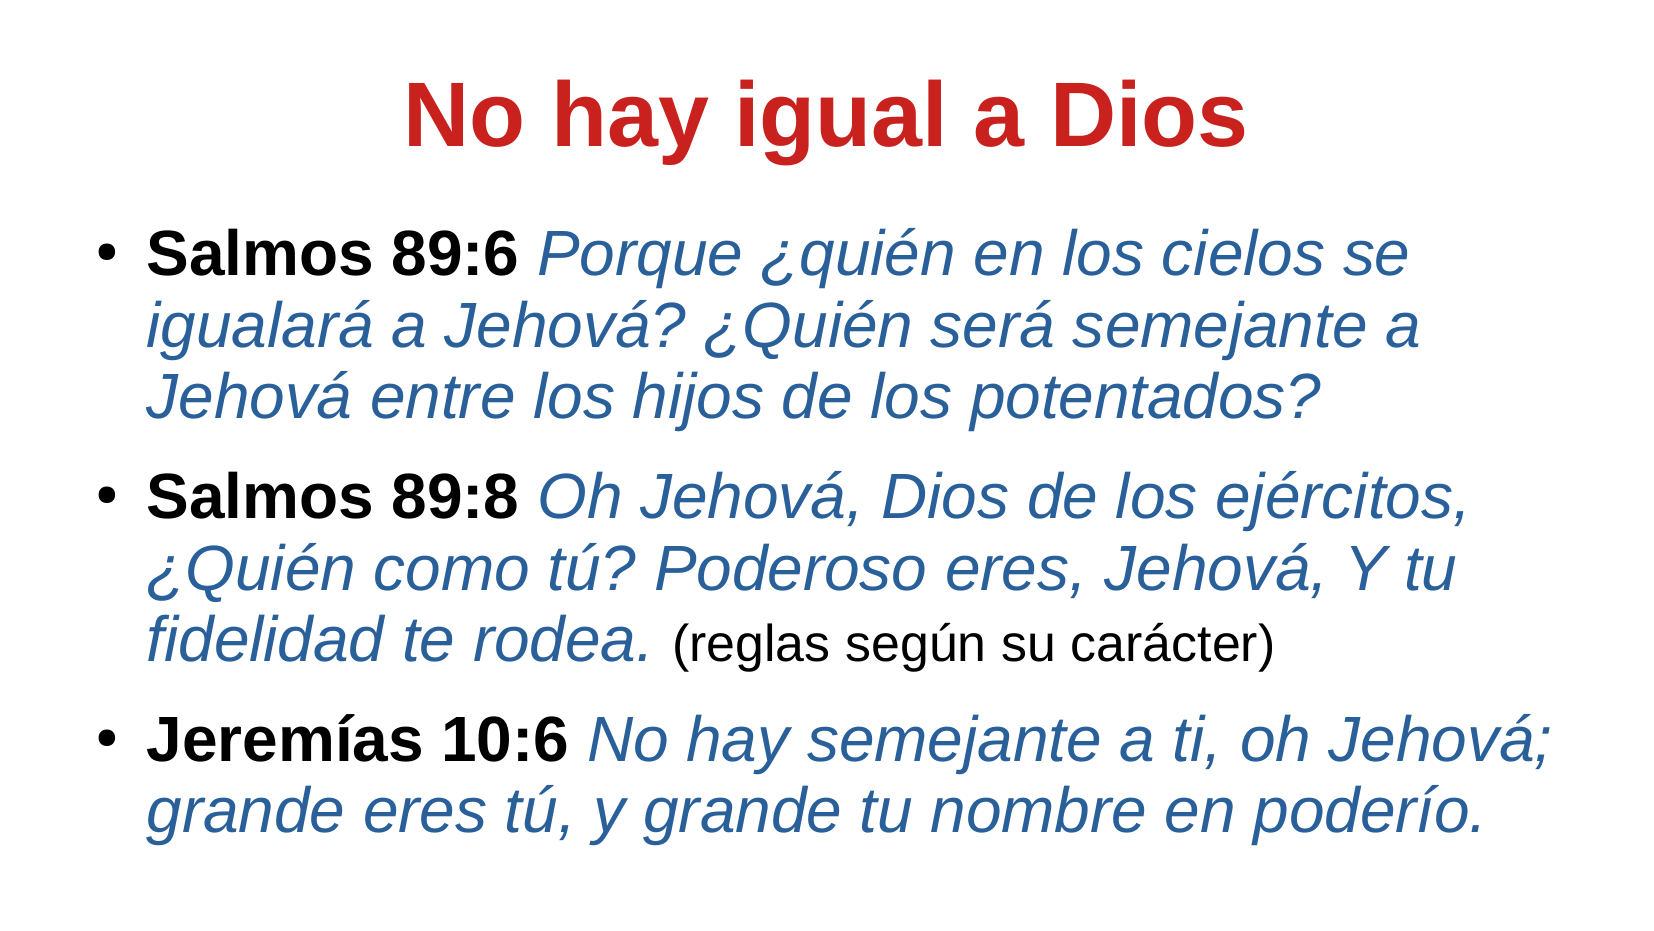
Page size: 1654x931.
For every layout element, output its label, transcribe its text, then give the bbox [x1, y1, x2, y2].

title No hay igual a Dios [82, 37, 1571, 193]
list Salmos 89:6 Porque ¿quién en los cielos se igualará a Jehová? ¿Quién será semejante a Jehová entre los hijos de los potentados? Salmos 89:8 Oh Jehová, Dios de los ejércitos, ¿Quién como tú? Poderoso eres, Jehová, Y tu fidelidad te rodea. (reglas según su carácter) Jeremías 10:6 ​No hay semejante a ti, oh Jehová; grande eres tú, y grande tu nombre en poderío. [78, 217, 1567, 872]
